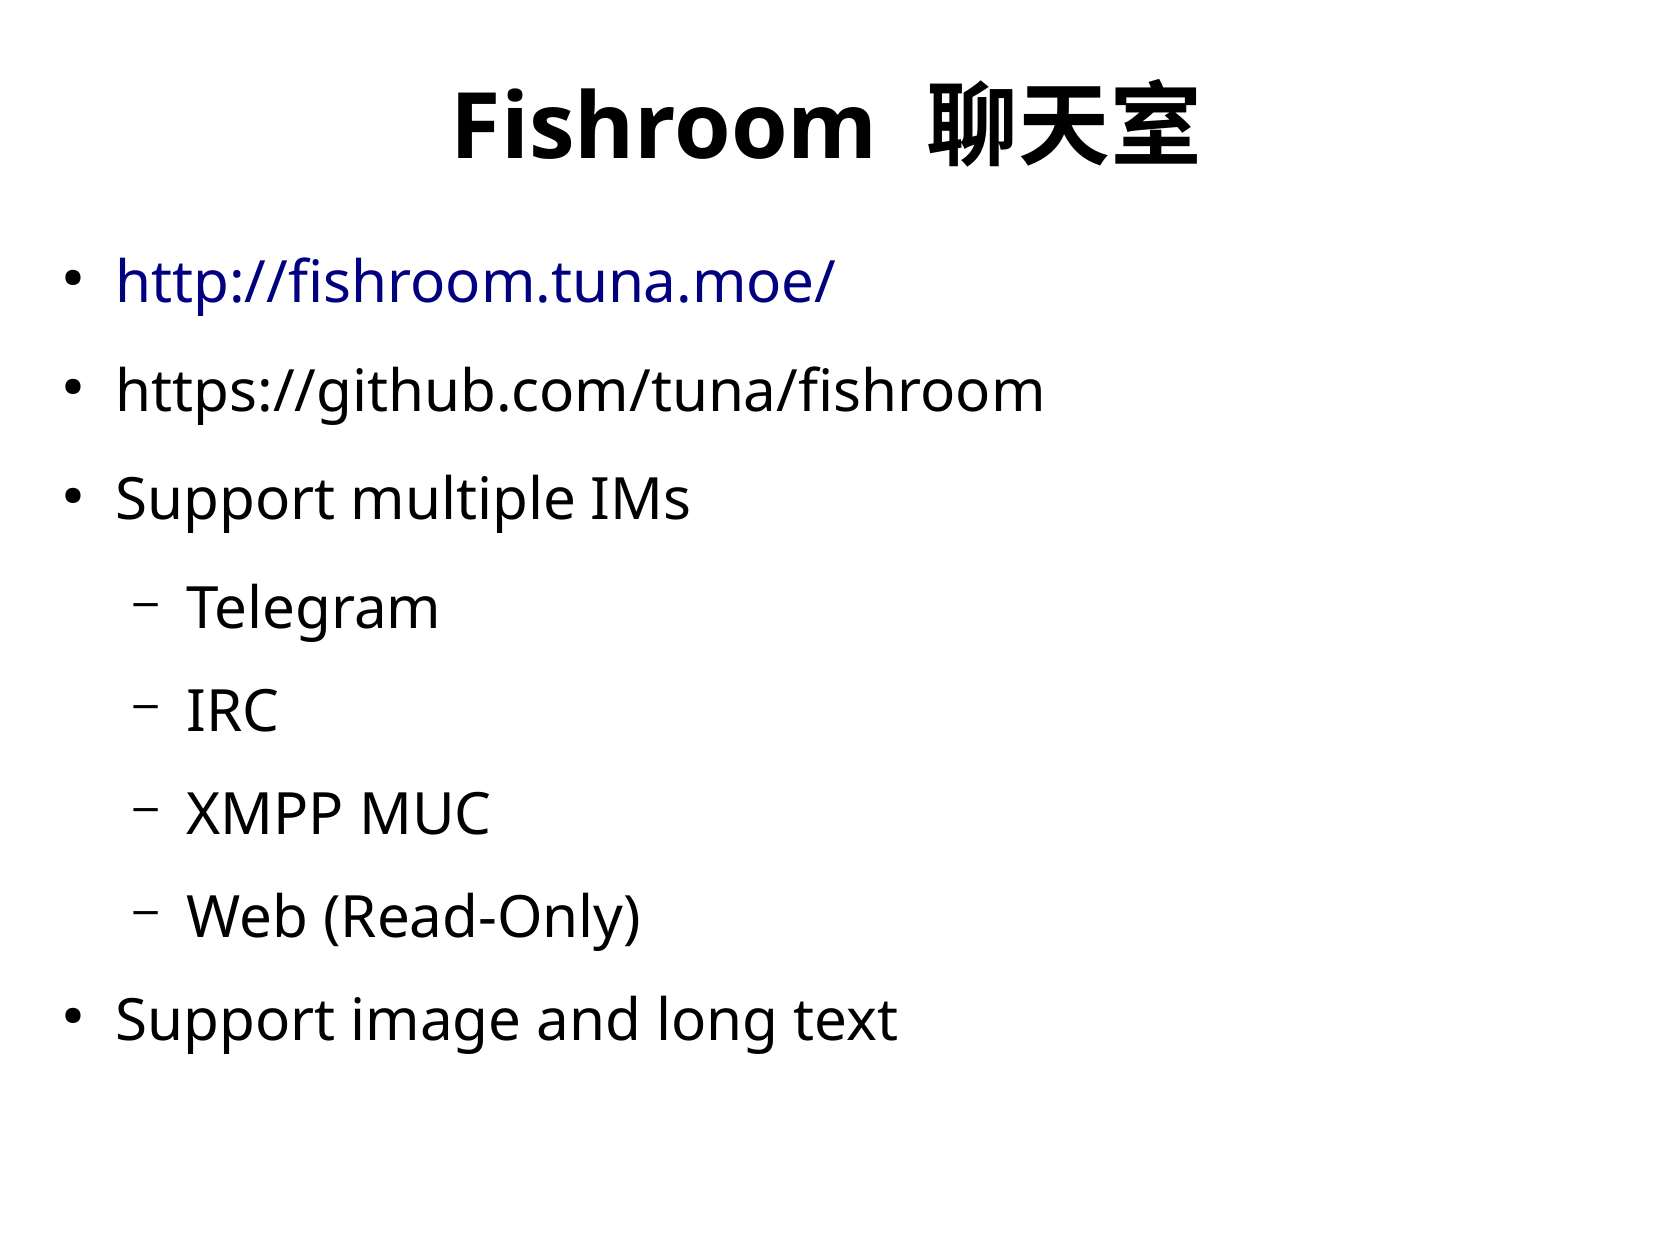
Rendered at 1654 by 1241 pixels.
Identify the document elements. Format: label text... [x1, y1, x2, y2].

title Fishroom 聊天室 [82, 15, 1571, 223]
list http://fishroom.tuna.moe/ https://github.com/tuna/fishroom Support multiple IMs Telegram IRC XMPP MUC Web (Read-Only) Support image and long text [45, 240, 1501, 1186]
